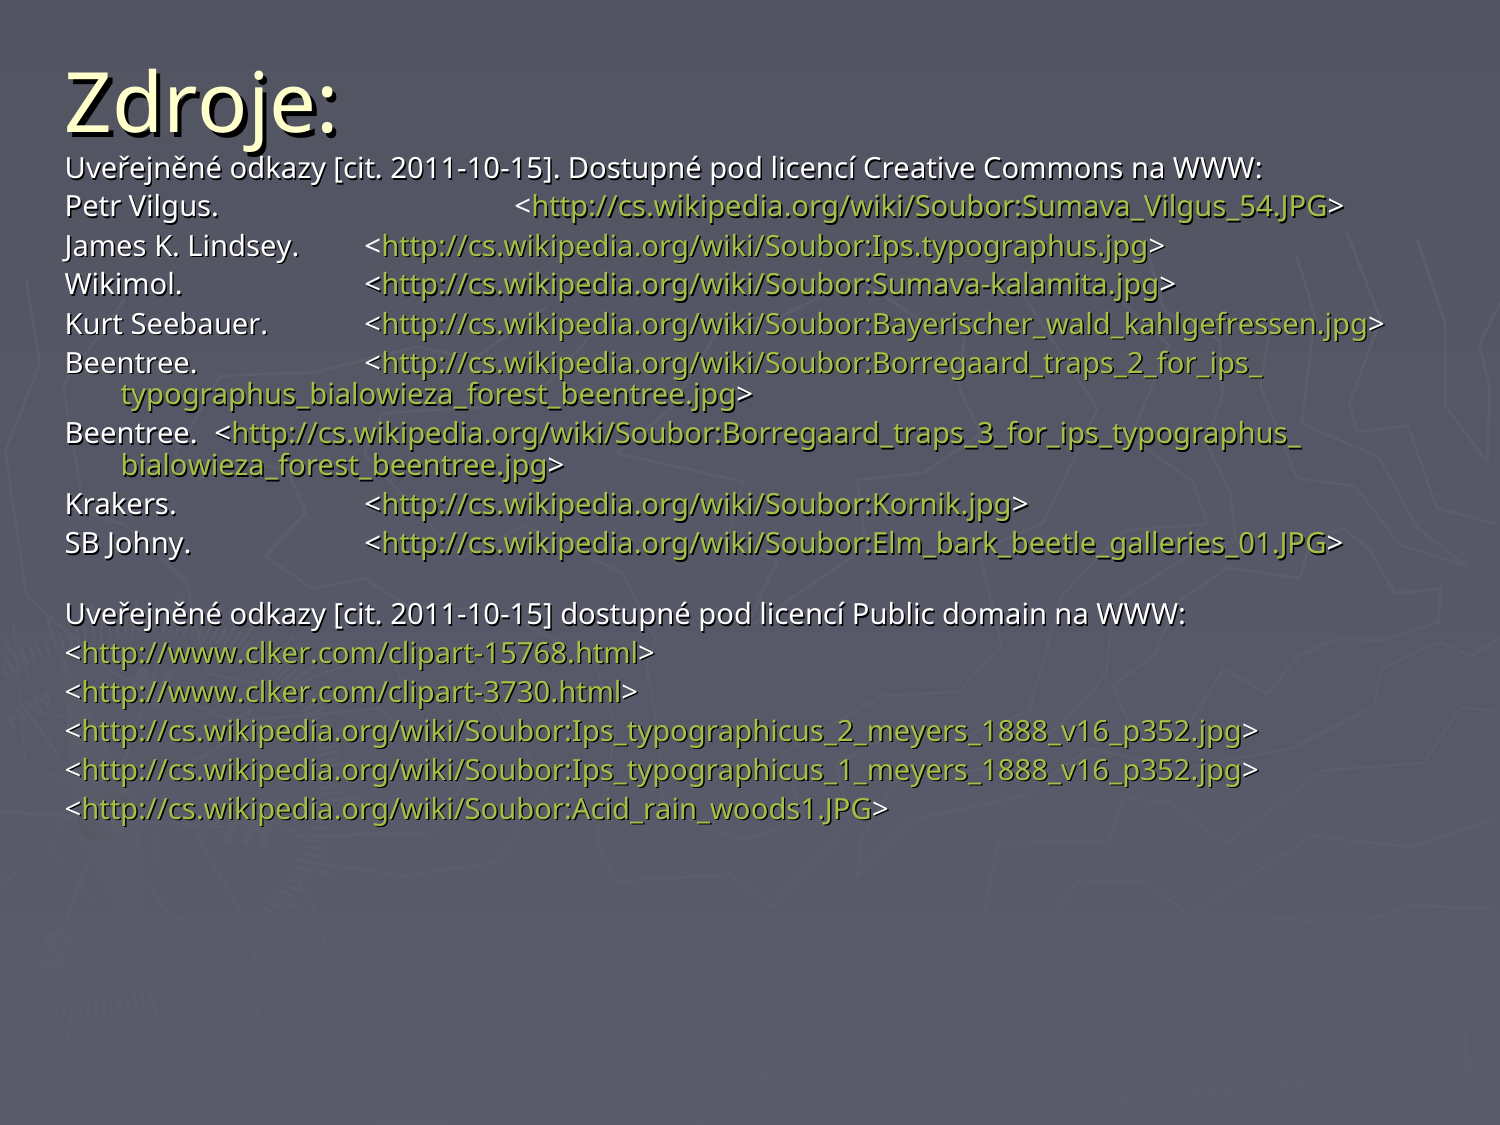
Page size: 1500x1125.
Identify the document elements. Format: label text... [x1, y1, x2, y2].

list Uveřejněné odkazy [cit. 2011-10-15]. Dostupné pod licencí Creative Commons na WWW: Petr Vilgus. <http://cs.wikipedia.org/wiki/Soubor:Sumava_Vilgus_54.JPG> James K. Lindsey. <http://cs.wikipedia.org/wiki/Soubor:Ips.typographus.jpg> Wikimol. <http://cs.wikipedia.org/wiki/Soubor:Sumava-kalamita.jpg> Kurt Seebauer. <http://cs.wikipedia.org/wiki/Soubor:Bayerischer_wald_kahlgefressen.jpg> Beentree. <http://cs.wikipedia.org/wiki/Soubor:Borregaard_traps_2_for_ips_typographus_bialowieza_forest_beentree.jpg> Beentree. <http://cs.wikipedia.org/wiki/Soubor:Borregaard_traps_3_for_ips_typographus_bialowieza_forest_beentree.jpg> Krakers. <http://cs.wikipedia.org/wiki/Soubor:Kornik.jpg> SB Johny. <http://cs.wikipedia.org/wiki/Soubor:Elm_bark_beetle_galleries_01.JPG> Uveřejněné odkazy [cit. 2011-10-15] dostupné pod licencí Public domain na WWW: <http://www.clker.com/clipart-15768.html> <http://www.clker.com/clipart-3730.html> <http://cs.wikipedia.org/wiki/Soubor:Ips_typographicus_2_meyers_1888_v16_p352.jpg> <http://cs.wikipedia.org/wiki/Soubor:Ips_typographicus_1_meyers_1888_v16_p352.jpg> <http://cs.wikipedia.org/wiki/Soubor:Acid_rain_woods1.JPG> [49, 148, 1451, 1111]
title Zdroje: [49, 37, 396, 148]
